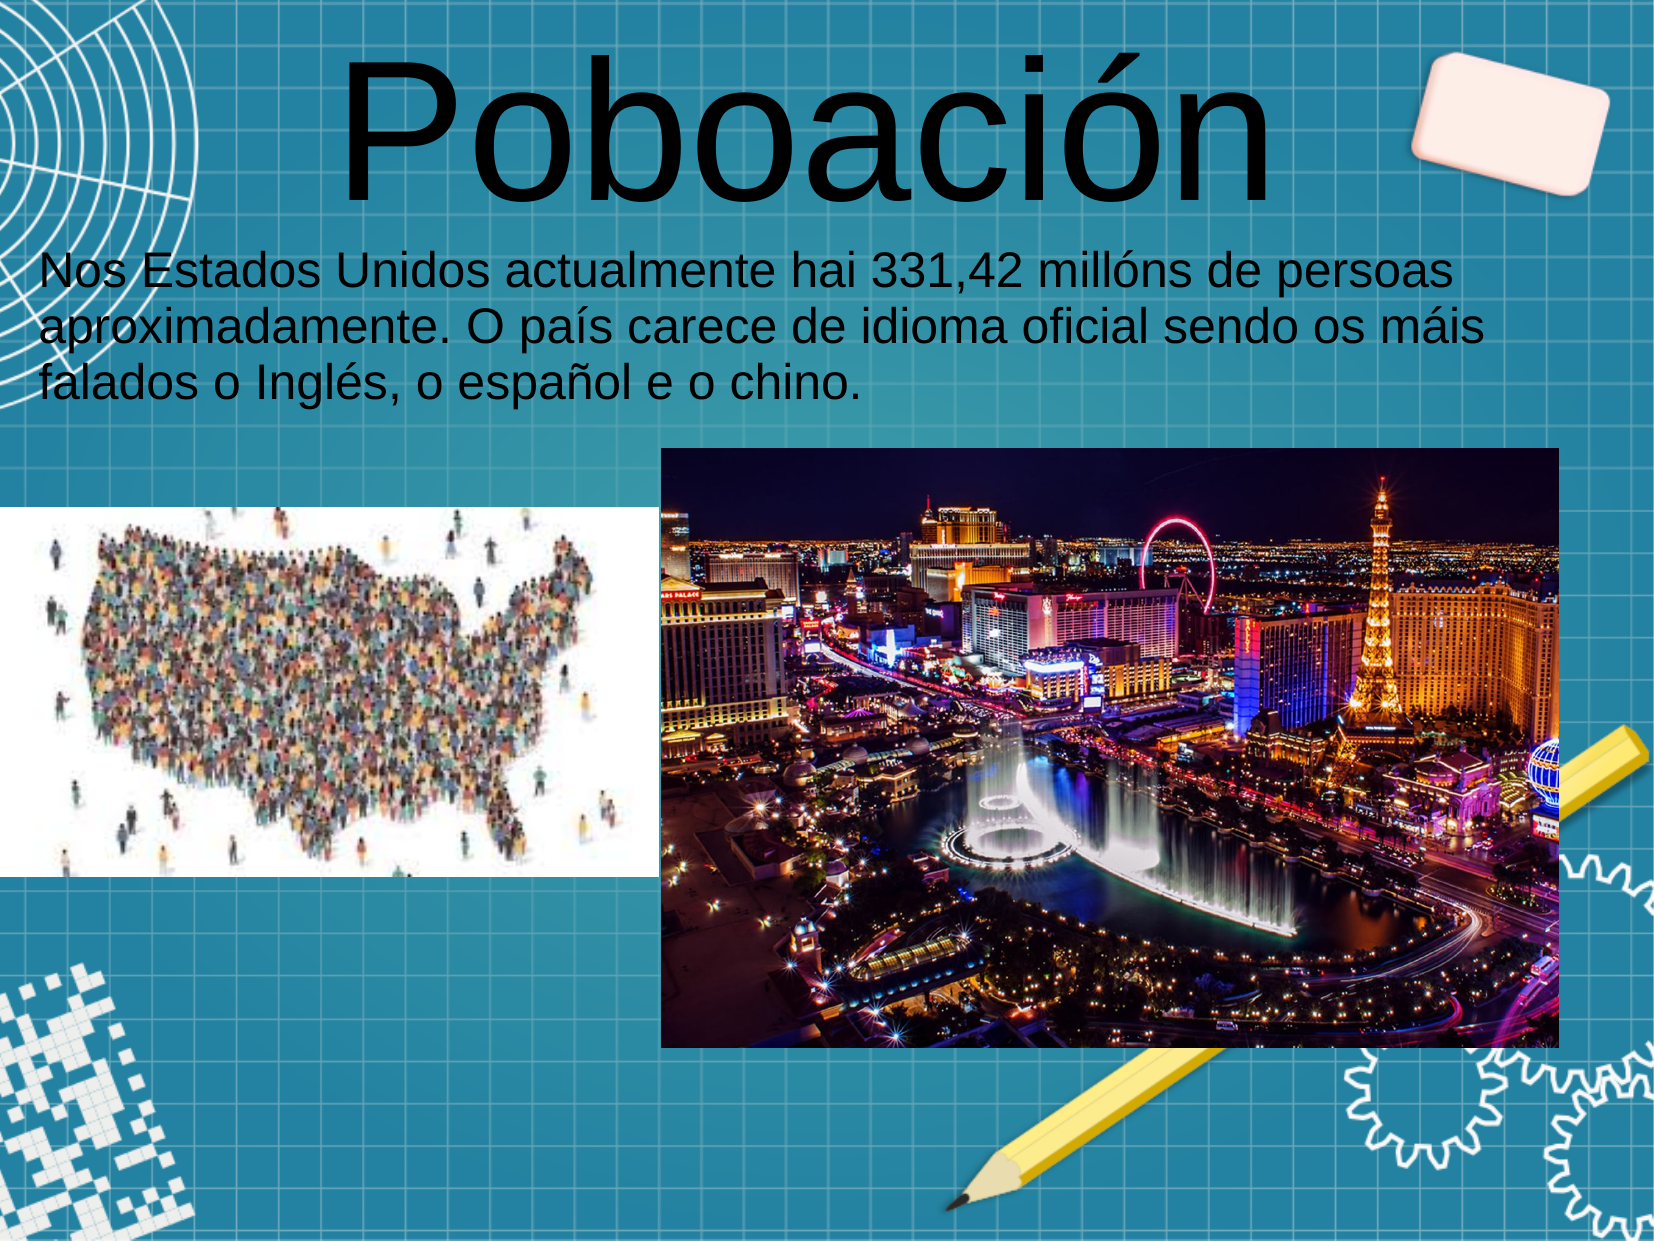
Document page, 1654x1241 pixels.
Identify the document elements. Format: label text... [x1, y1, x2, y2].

picture [661, 448, 1559, 1048]
picture [0, 0, 1654, 1241]
text_box Poboación Nos Estados Unidos actualmente hai 331,42 millóns de persoas aproximadamente. O país carece de idioma oficial sendo os máis falados o Inglés, o español e o chino. [23, 11, 1630, 1241]
